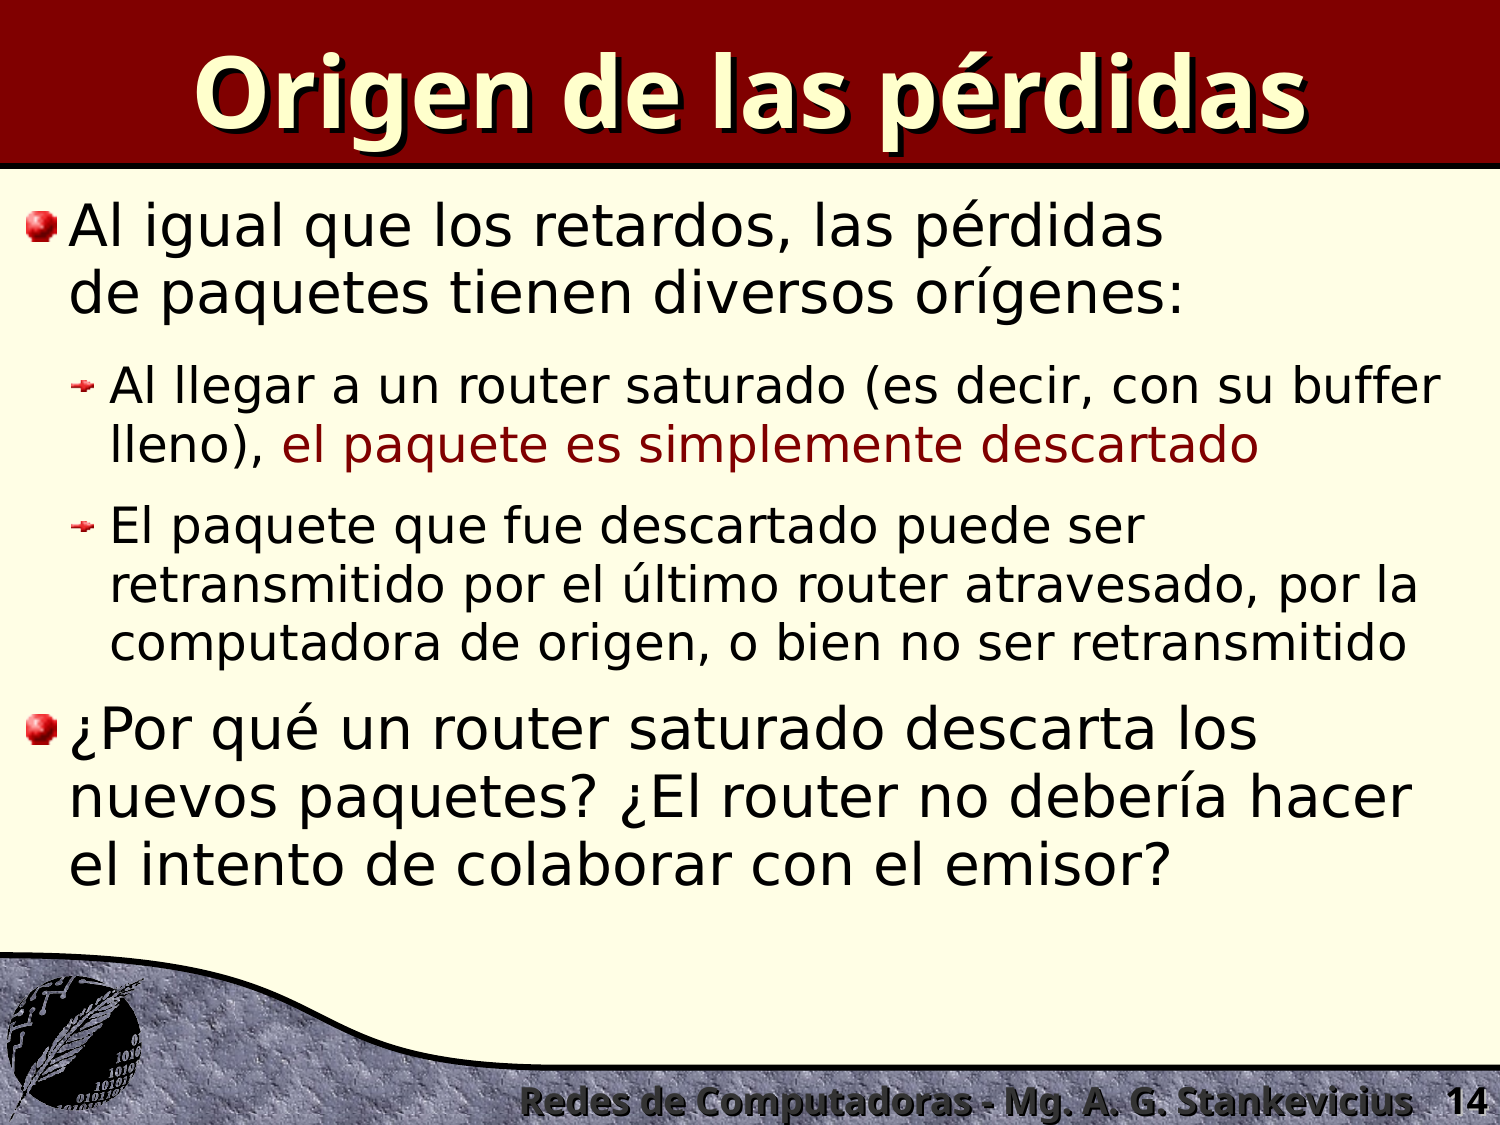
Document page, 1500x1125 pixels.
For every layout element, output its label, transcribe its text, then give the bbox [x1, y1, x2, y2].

title Origen de las pérdidas [15, 5, 1485, 160]
picture [1047, 1100, 1054, 1110]
picture [0, 959, 1500, 1125]
picture [790, 1100, 795, 1110]
list Al igual que los retardos, las pérdidas de paquetes tienen diversos orígenes: Al llegar a un router saturado (es decir, con su buffer lleno), el paquete es simplemente descartado El paquete que fue descartado puede ser retransmitido por el último router atravesado, por la computadora de origen, o bien no ser retransmitido ¿Por qué un router saturado descarta los nuevos paquetes? ¿El router no debería hacer el intento de colaborar con el emisor? [11, 192, 1486, 921]
